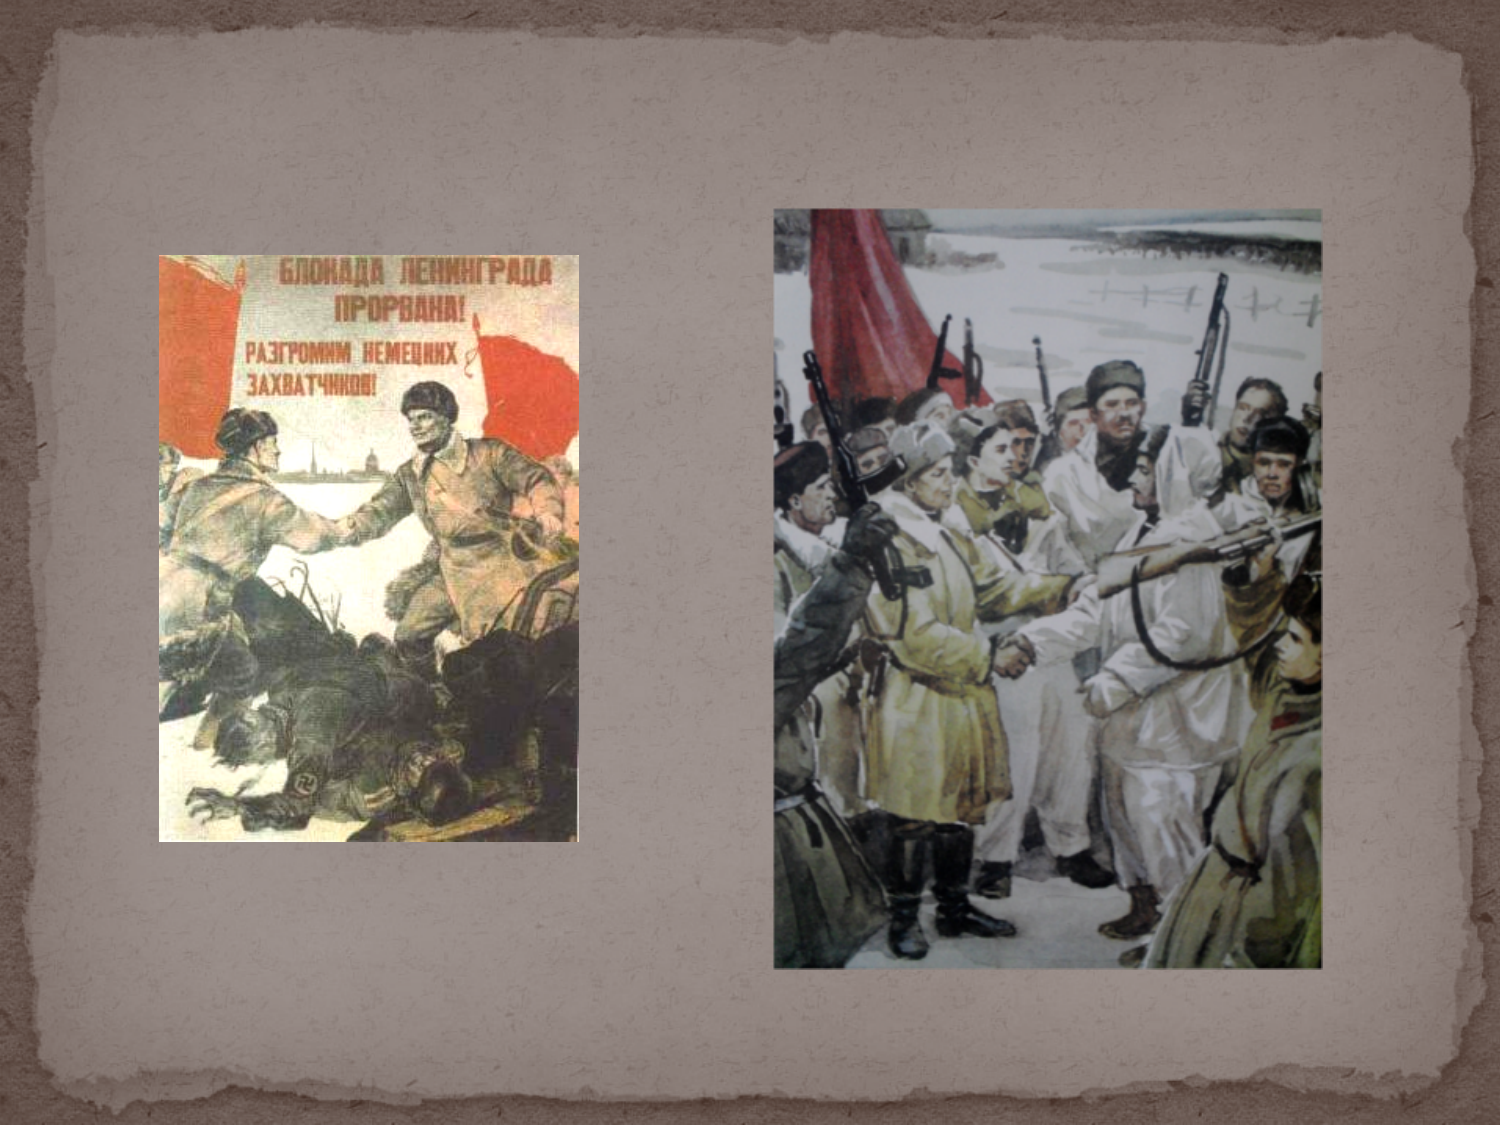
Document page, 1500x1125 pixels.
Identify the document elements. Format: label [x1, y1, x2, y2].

picture [773, 208, 1323, 970]
picture [159, 255, 579, 842]
